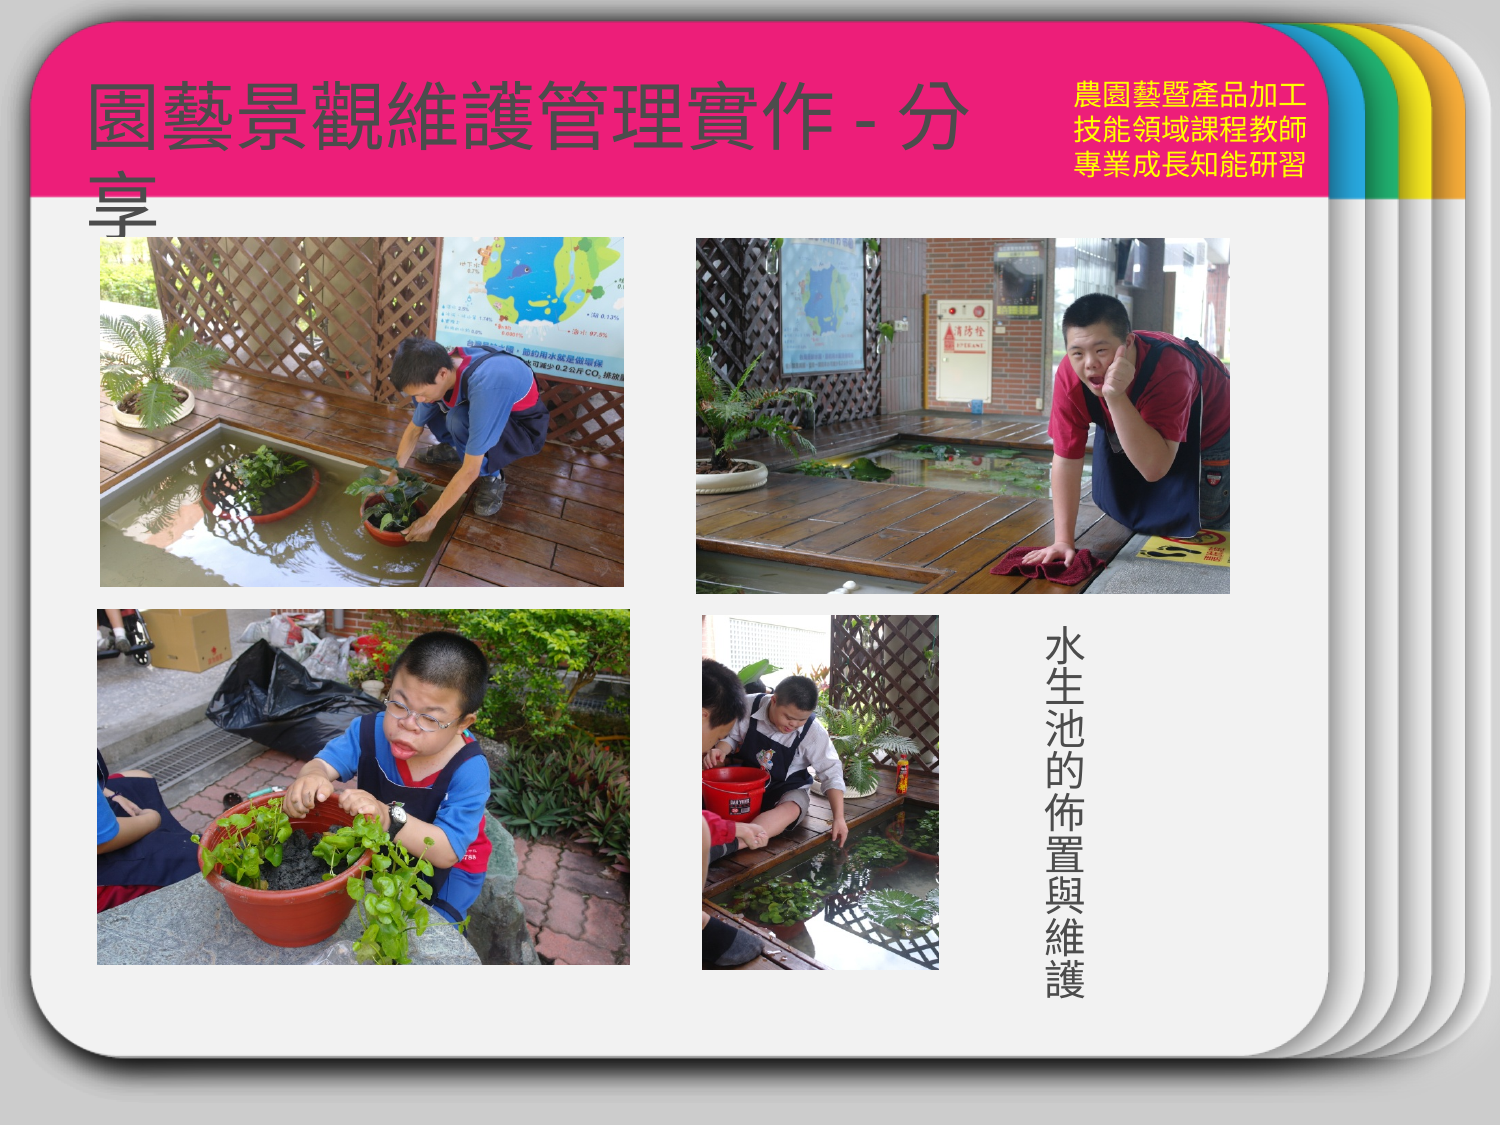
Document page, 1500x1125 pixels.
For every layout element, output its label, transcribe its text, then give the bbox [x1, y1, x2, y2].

text_box 水生池的佈置與維護 [1015, 609, 1097, 1018]
text_box 園藝景觀維護管理實作-分享 [70, 62, 1059, 169]
text_box 農園藝暨產品加工技能領域課程教師專業成長知能研習 [1058, 68, 1344, 190]
picture [0, 0, 1500, 1125]
